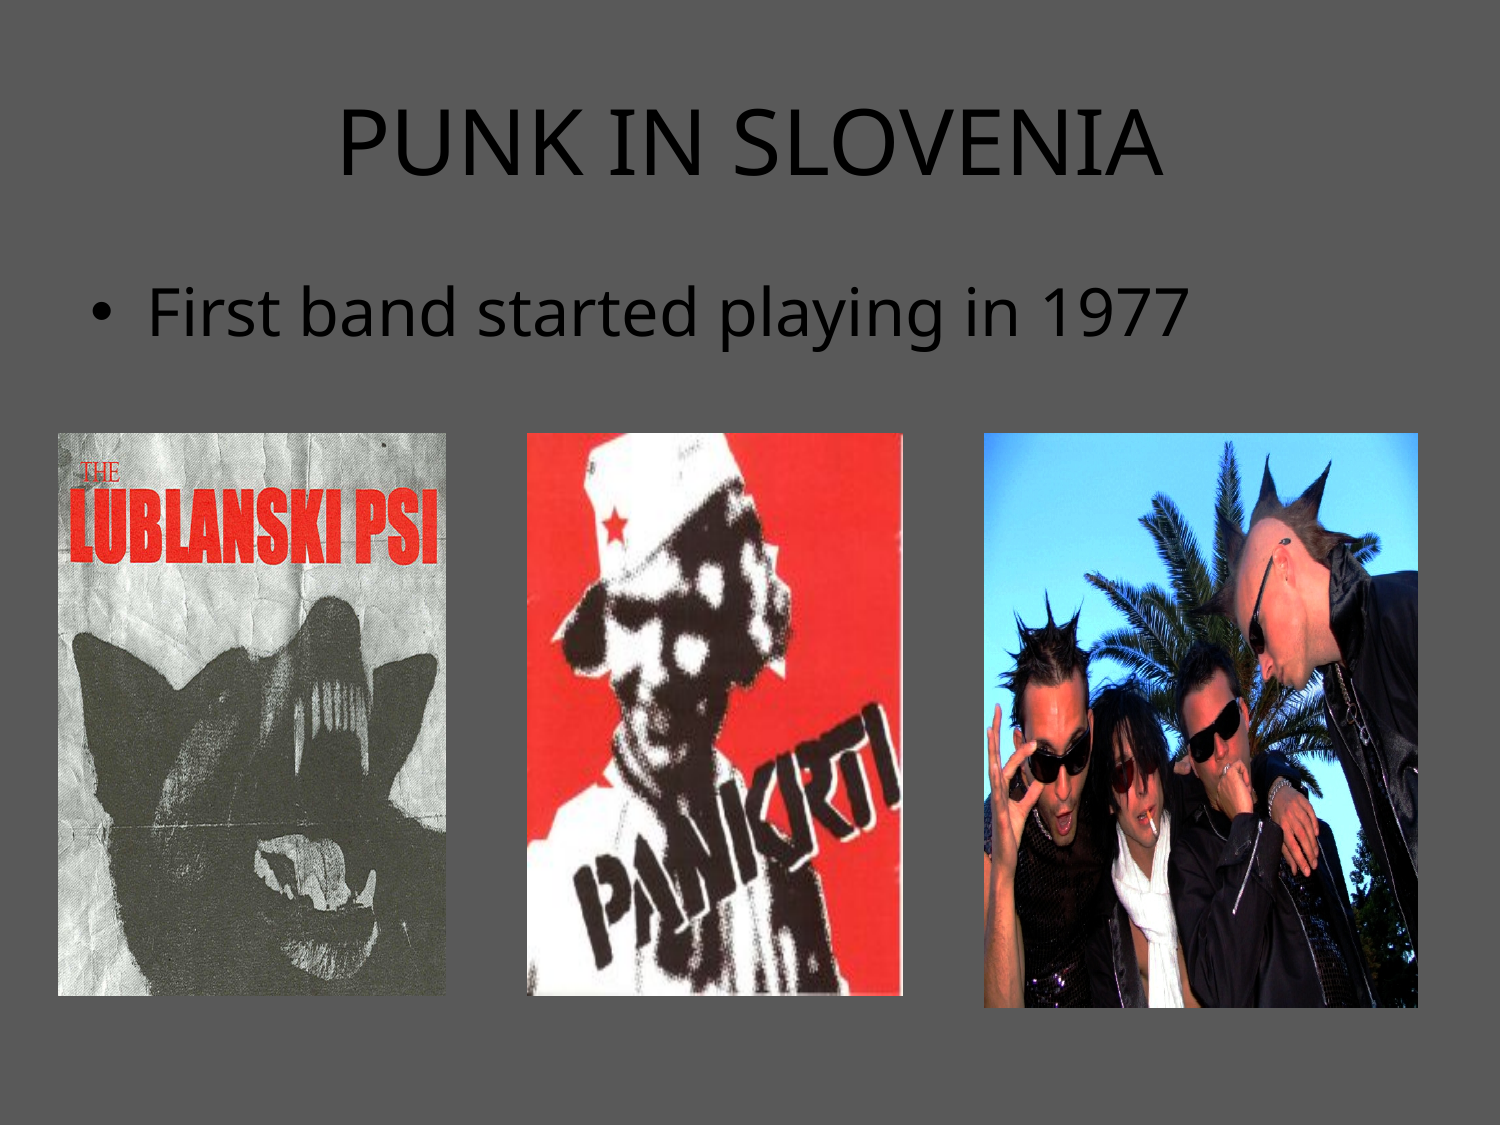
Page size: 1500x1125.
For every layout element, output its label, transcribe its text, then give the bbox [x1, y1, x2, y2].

title PUNK IN SLOVENIA [75, 45, 1425, 233]
list First band started playing in 1977 [75, 262, 1425, 1005]
picture [58, 433, 446, 997]
picture [527, 433, 903, 997]
picture [984, 433, 1418, 1008]
